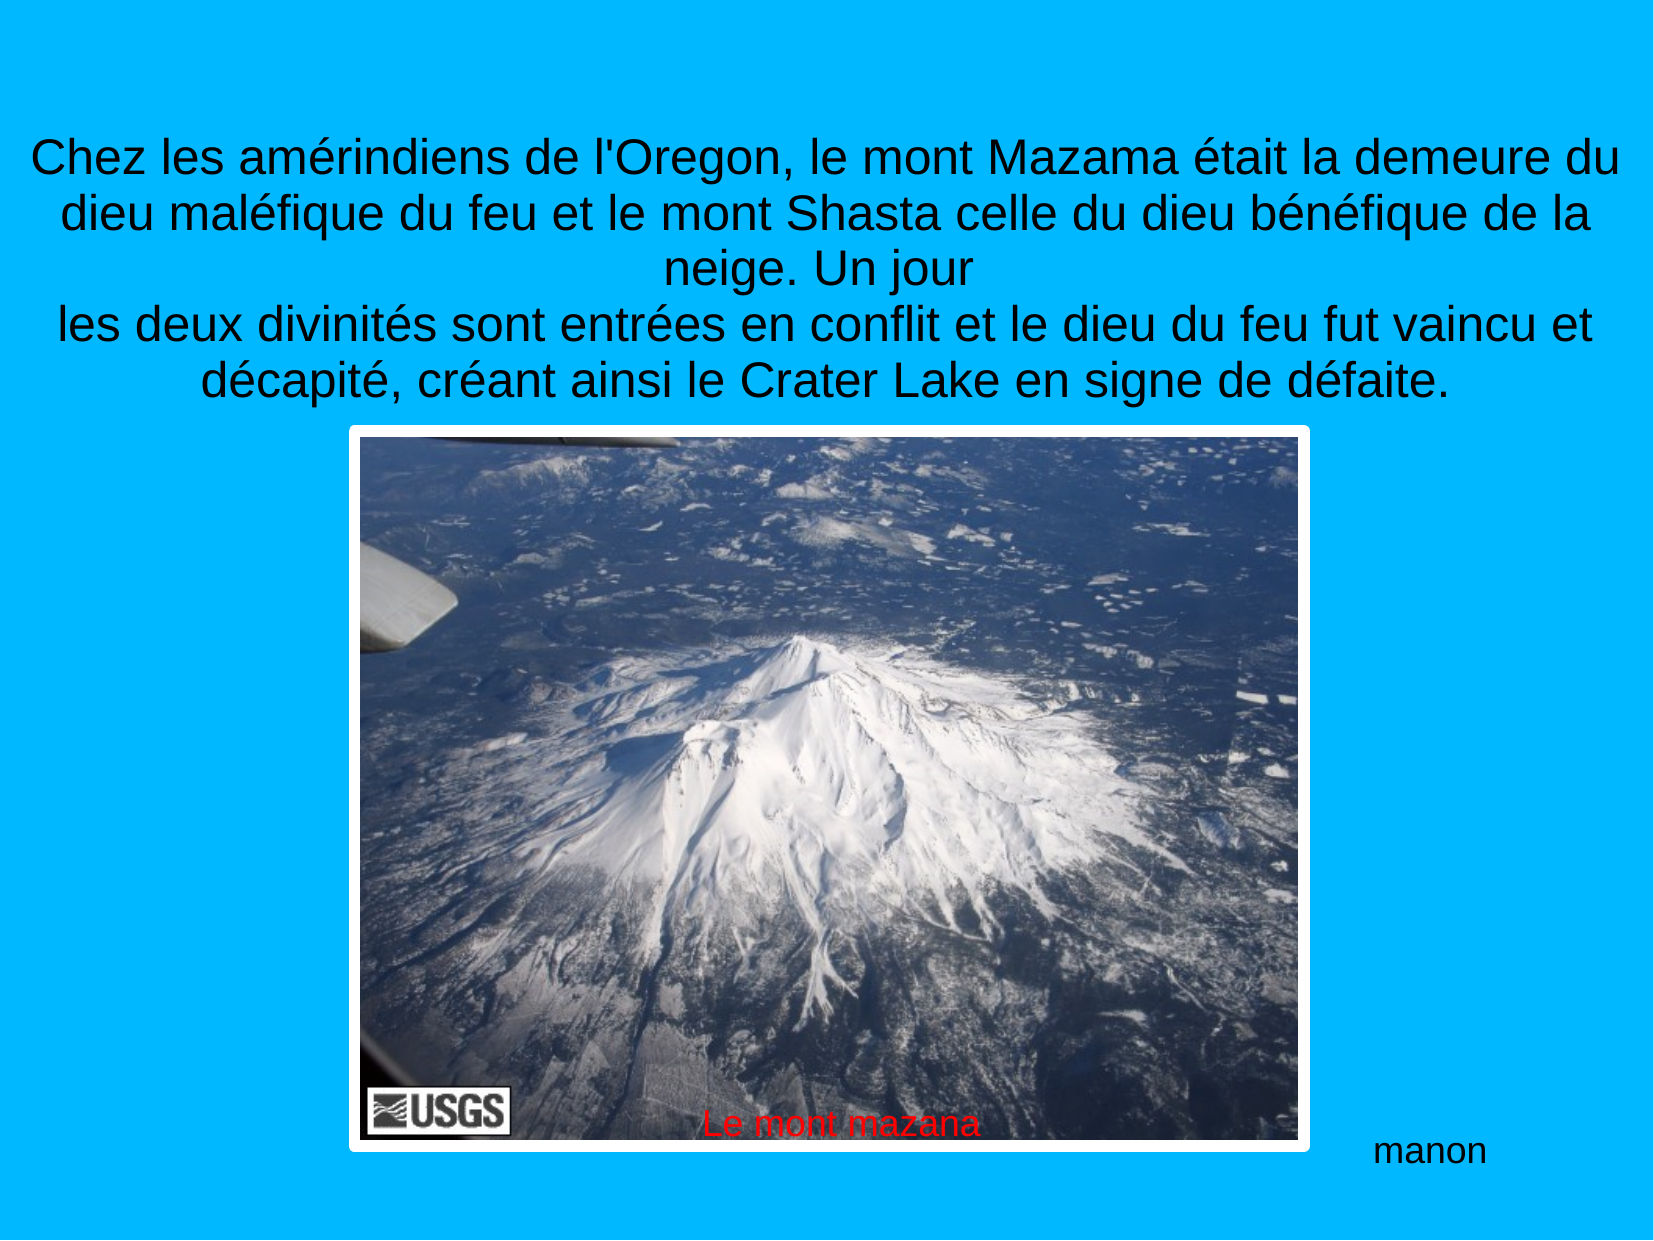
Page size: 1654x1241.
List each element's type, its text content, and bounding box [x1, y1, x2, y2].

picture [360, 437, 1298, 1094]
text_box manon [1358, 1122, 1595, 1179]
text_box Le mont mazana [354, 1094, 1329, 1152]
text_box Chez les amérindiens de l'Oregon, le mont Mazama était la demeure du dieu maléfique du feu et le mont Shasta celle du dieu bénéfique de la neige. Un jour les deux divinités sont entrées en conflit et le dieu du feu fut vaincu et décapité, créant ainsi le Crater Lake en signe de défaite. [13, 121, 1638, 416]
